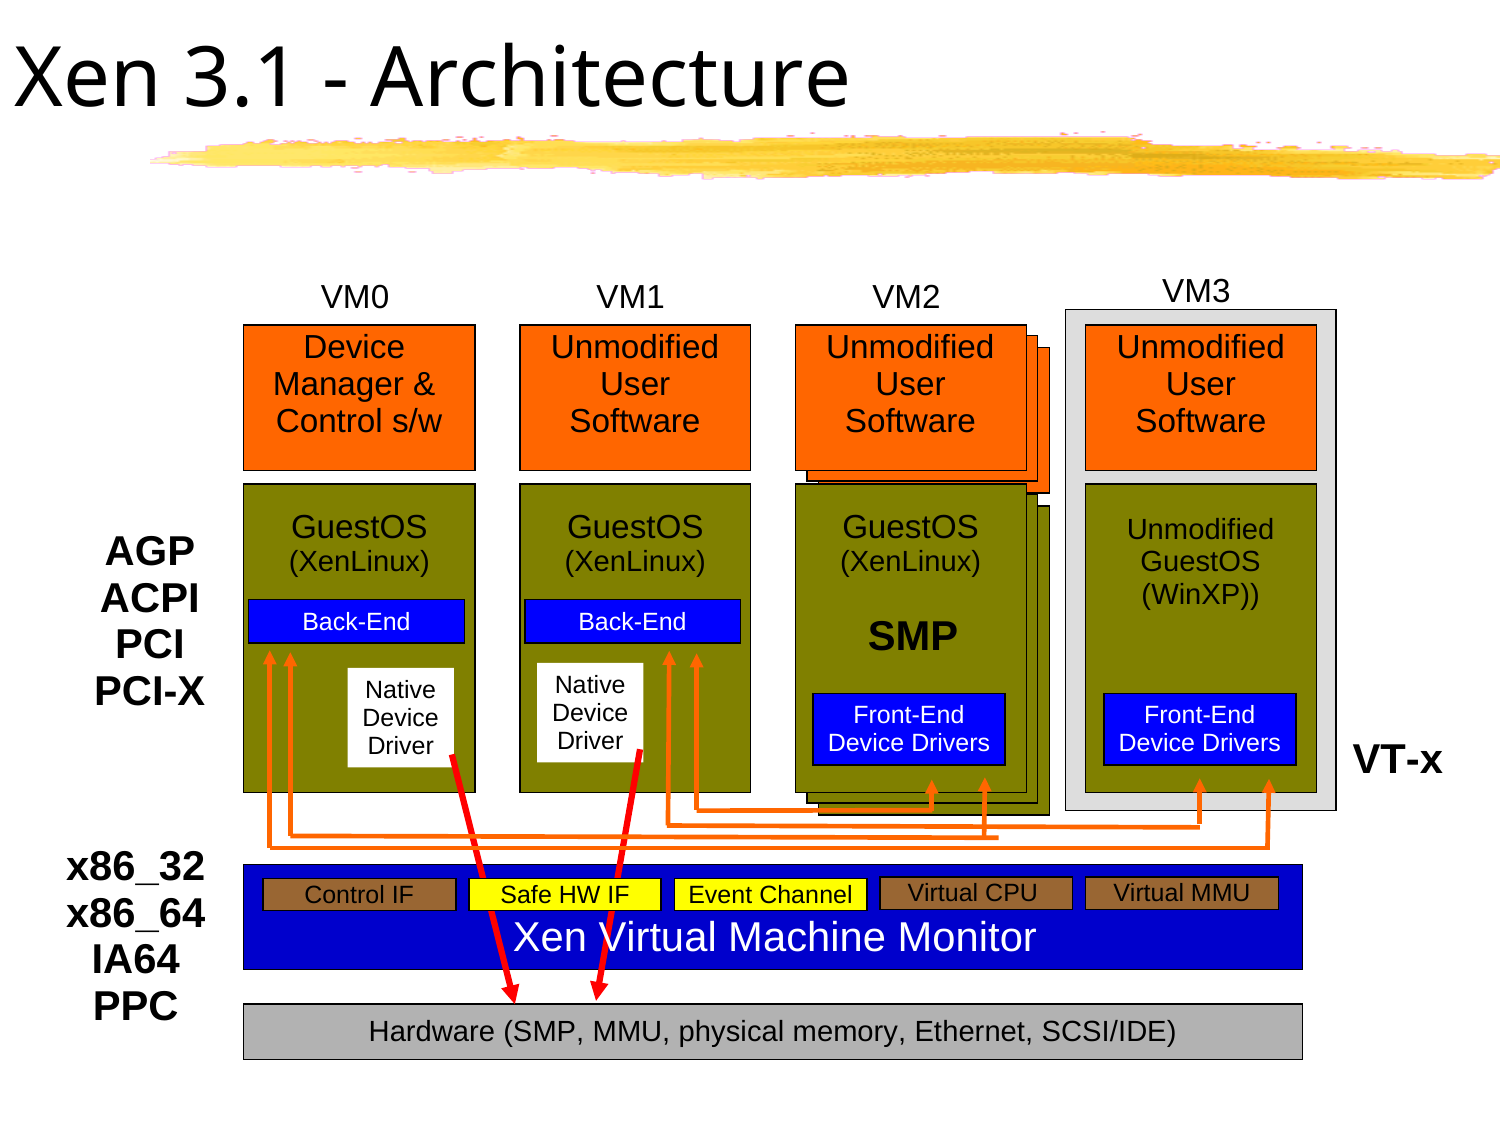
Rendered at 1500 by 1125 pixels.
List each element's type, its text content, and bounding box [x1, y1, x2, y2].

text_box Back-End [524, 599, 741, 644]
text_box VM3 [1147, 264, 1246, 317]
text_box [243, 483, 475, 793]
text_box GuestOS (XenLinux) [273, 500, 445, 586]
text_box Xen Virtual Machine Monitor [498, 906, 1052, 969]
text_box Unmodified User Software [811, 321, 1010, 448]
text_box VM1 [581, 271, 680, 324]
text_box [795, 324, 1050, 815]
title Xen 3.1 - Architecture [0, 0, 1500, 134]
text_box Native Device Driver [537, 662, 644, 763]
text_box Unmodified User Software [1101, 321, 1301, 448]
text_box [1065, 309, 1336, 811]
text_box Unmodified User Software [535, 321, 735, 448]
text_box [519, 324, 751, 471]
text_box Control IF [262, 878, 456, 911]
text_box [605, 864, 1303, 970]
text_box Back-End [248, 599, 465, 644]
text_box AGP ACPI PCI PCI-X [79, 520, 221, 722]
text_box GuestOS (XenLinux) [825, 500, 997, 586]
text_box Front-End Device Drivers [813, 693, 1006, 765]
text_box Virtual CPU [880, 877, 1073, 910]
picture [150, 134, 1500, 190]
text_box Virtual MMU [1085, 877, 1279, 910]
text_box [243, 1003, 1303, 1060]
text_box Unmodified GuestOS (WinXP)) [1112, 504, 1290, 619]
text_box VM0 [305, 271, 405, 324]
text_box Hardware (SMP, MMU, physical memory, Ethernet, SCSI/IDE) [248, 1015, 1298, 1048]
text_box Safe HW IF [469, 878, 662, 911]
text_box [243, 864, 502, 970]
text_box Front-End Device Drivers [1103, 693, 1297, 765]
text_box VT-x [1338, 728, 1459, 791]
text_box x86_32 x86_64 IA64 PPC [51, 835, 221, 1037]
text_box Device Manager & Control s/w [258, 321, 460, 448]
text_box GuestOS (XenLinux) [549, 500, 722, 586]
text_box Event Channel [674, 878, 868, 906]
text_box [519, 483, 751, 793]
text_box Native Device Driver [347, 667, 454, 768]
text_box SMP [853, 605, 974, 668]
text_box VM2 [857, 271, 956, 324]
text_box [483, 864, 616, 878]
text_box [243, 324, 475, 471]
